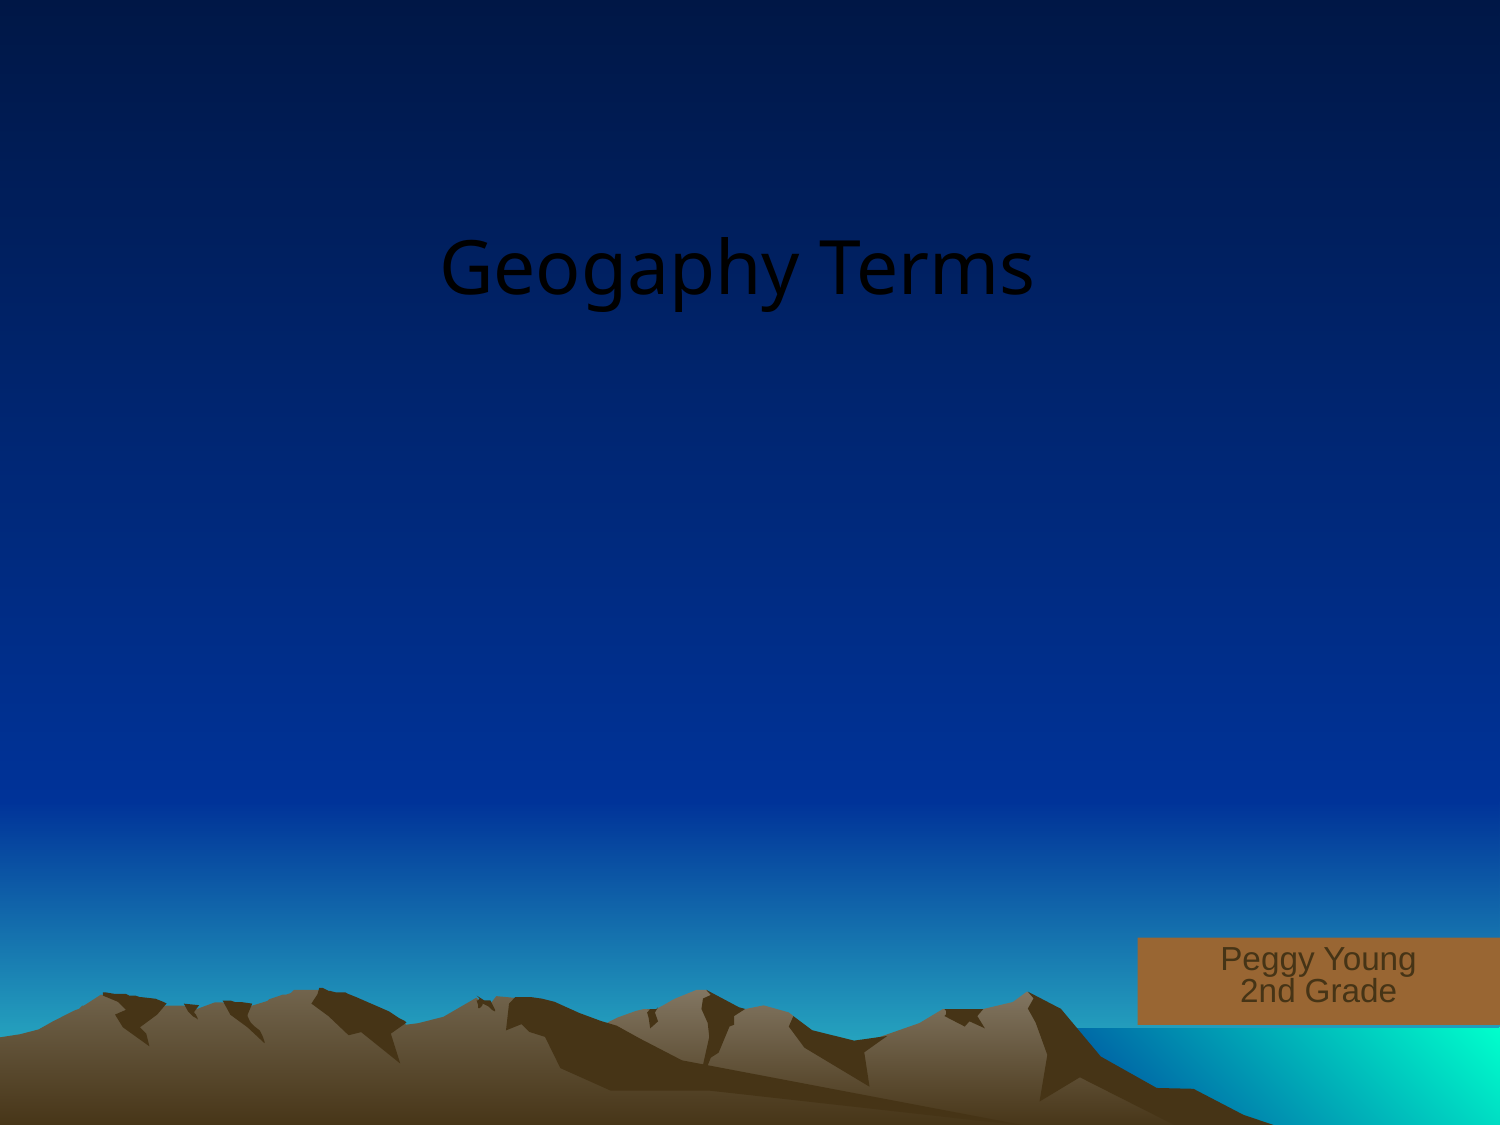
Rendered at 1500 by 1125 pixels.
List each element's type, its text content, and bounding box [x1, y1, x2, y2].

subtitle Peggy Young 2nd Grade [1137, 937, 1500, 1025]
text_box Geogaphy Terms [150, 212, 1325, 675]
